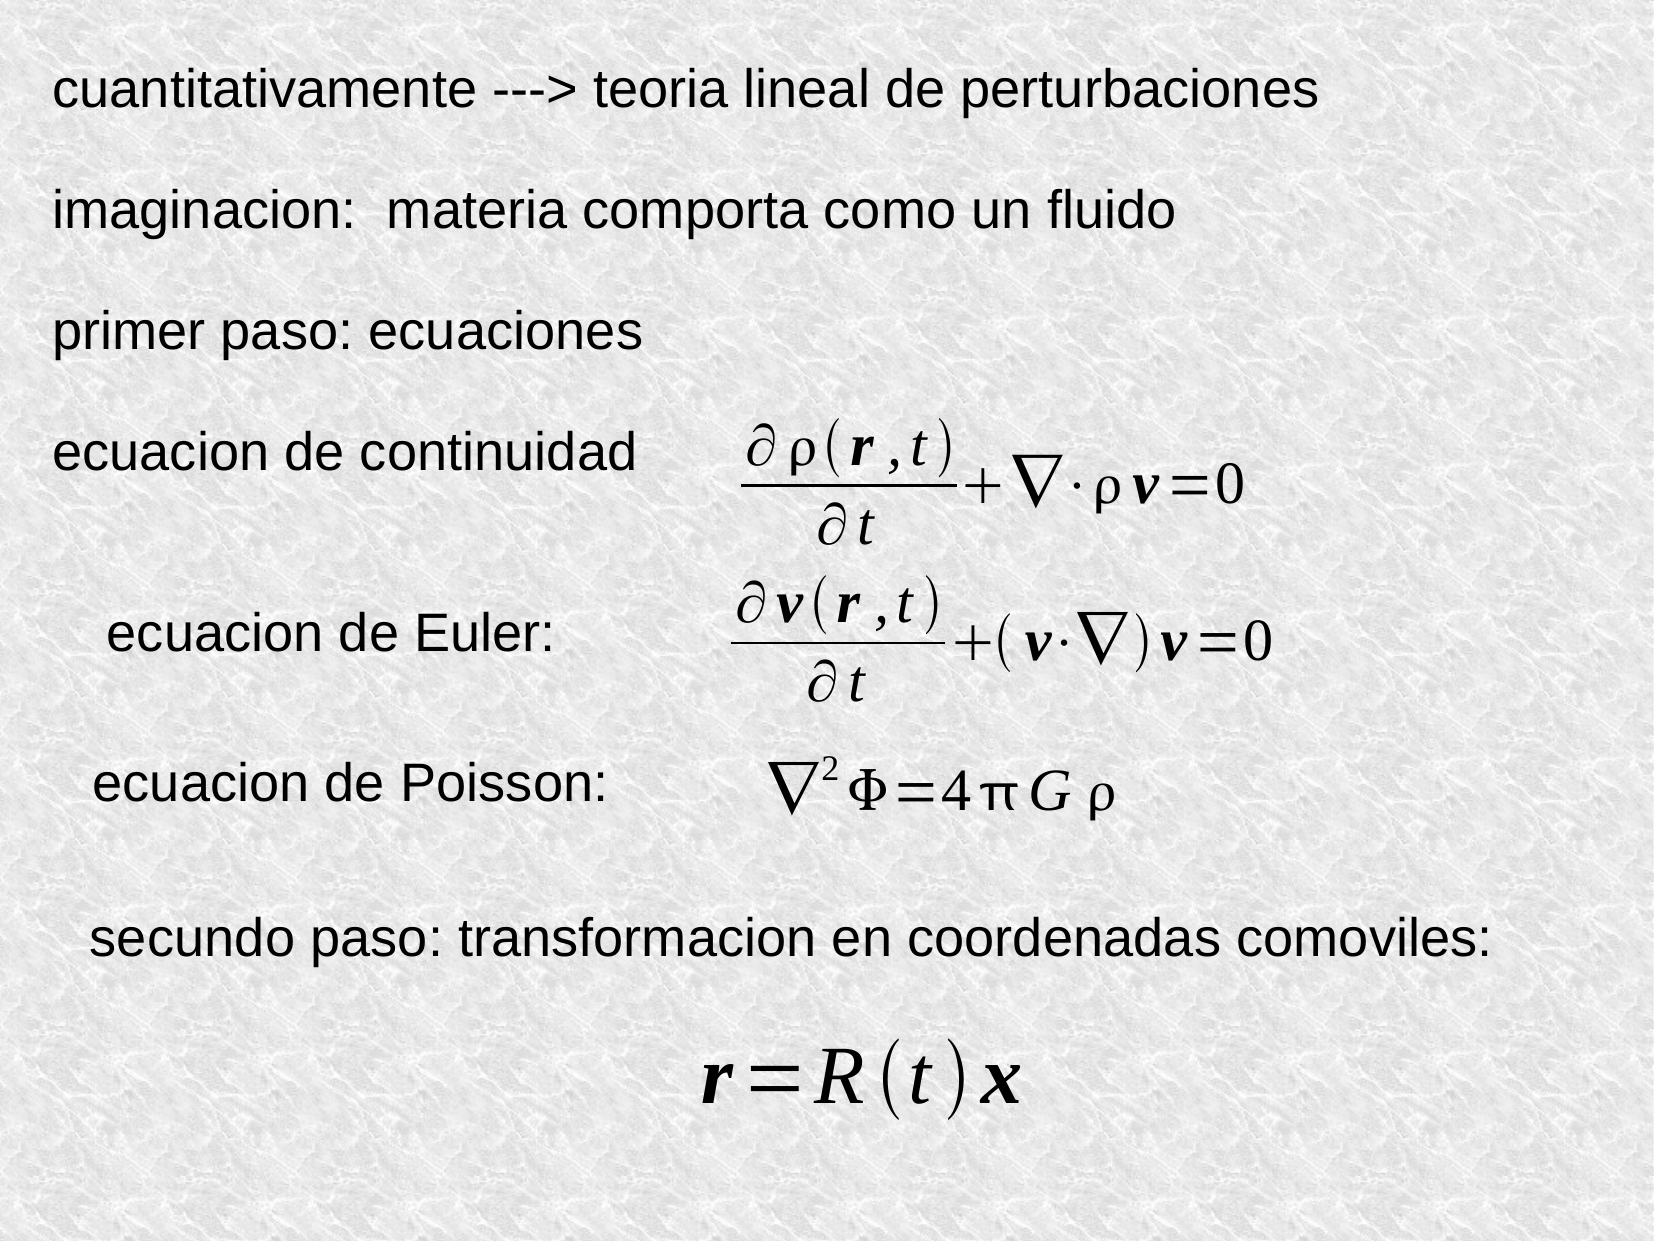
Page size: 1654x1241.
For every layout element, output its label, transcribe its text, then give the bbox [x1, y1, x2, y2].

chart [722, 412, 1259, 558]
text_box secundo paso: transformacion en coordenadas comoviles: [75, 900, 1354, 981]
chart [750, 750, 1133, 826]
text_box ecuacion de Poisson: [77, 744, 563, 826]
chart [712, 570, 1287, 715]
chart [675, 1030, 1043, 1126]
text_box cuantitativamente ---> teoria lineal de perturbaciones imaginacion: materia comporta como un fluido primer paso: ecuaciones ecuacion de continuidad [37, 51, 1219, 525]
text_box ecuacion de Euler: [91, 594, 526, 676]
picture [0, 0, 1654, 1241]
